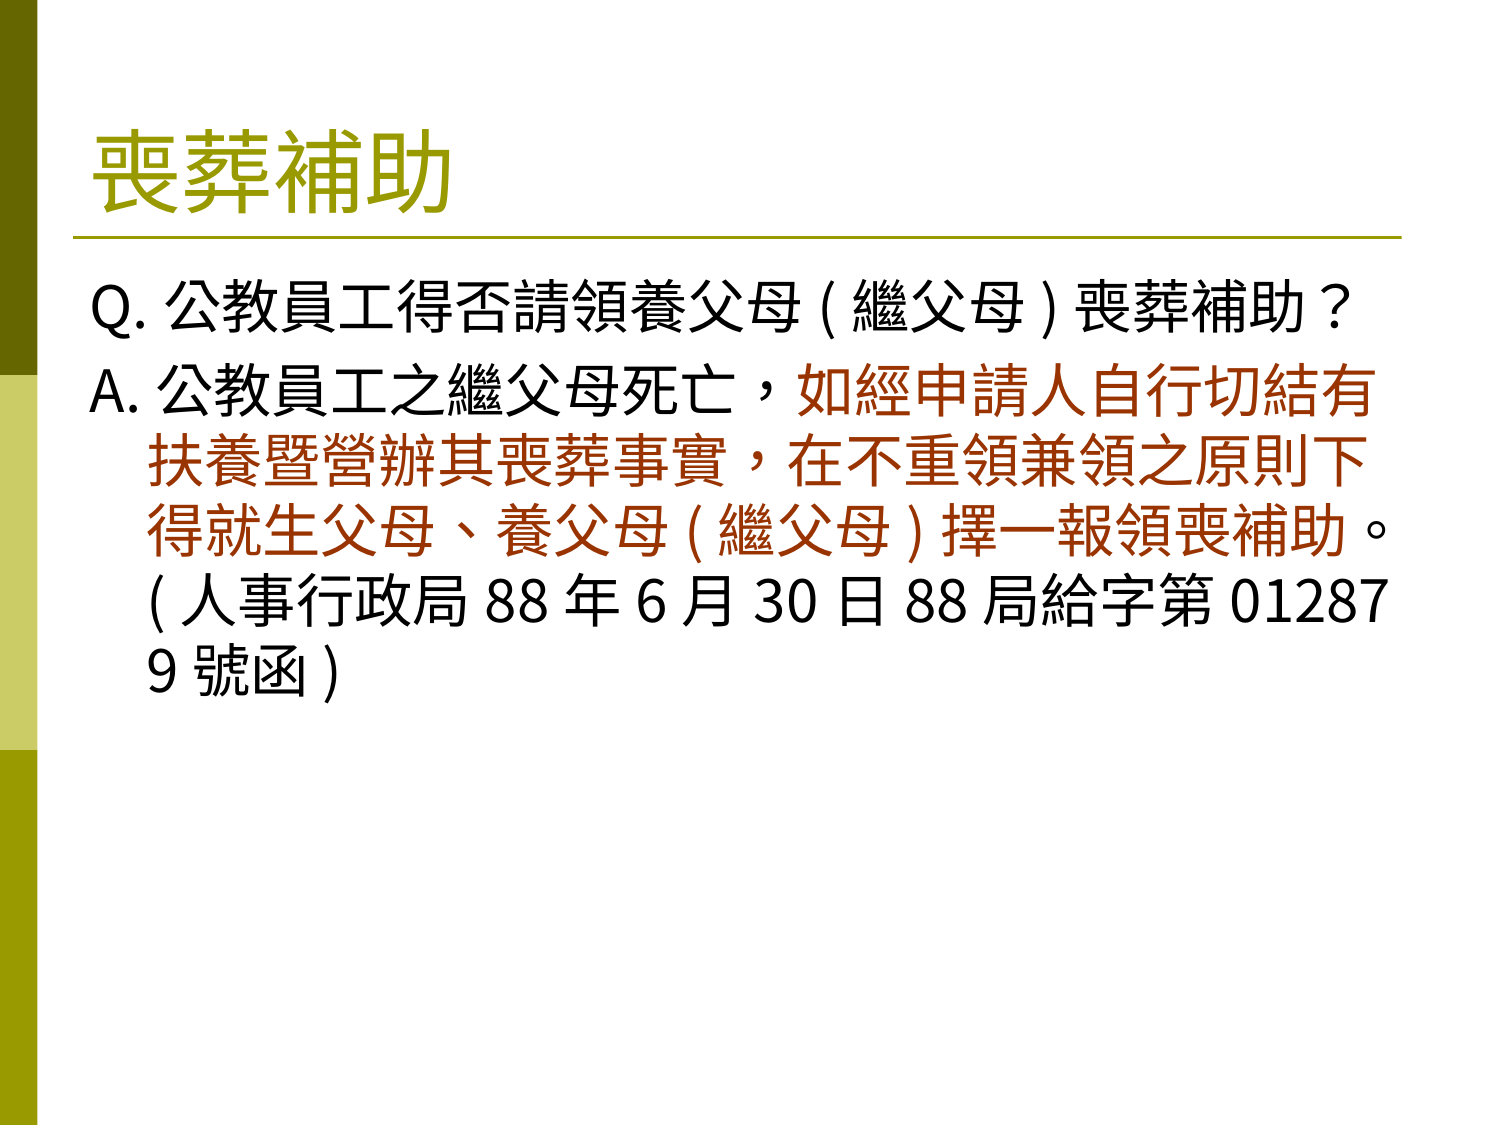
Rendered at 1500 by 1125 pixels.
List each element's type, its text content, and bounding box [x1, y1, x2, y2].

list Q.公教員工得否請領養父母(繼父母)喪葬補助？ A.公教員工之繼父母死亡，如經申請人自行切結有扶養暨營辦其喪葬事實，在不重領兼領之原則下得就生父母、養父母(繼父母)擇一報領喪補助。(人事行政局88年6月30日88局給字第012879號函) [75, 262, 1426, 1094]
title 喪葬補助 [75, 45, 1426, 233]
